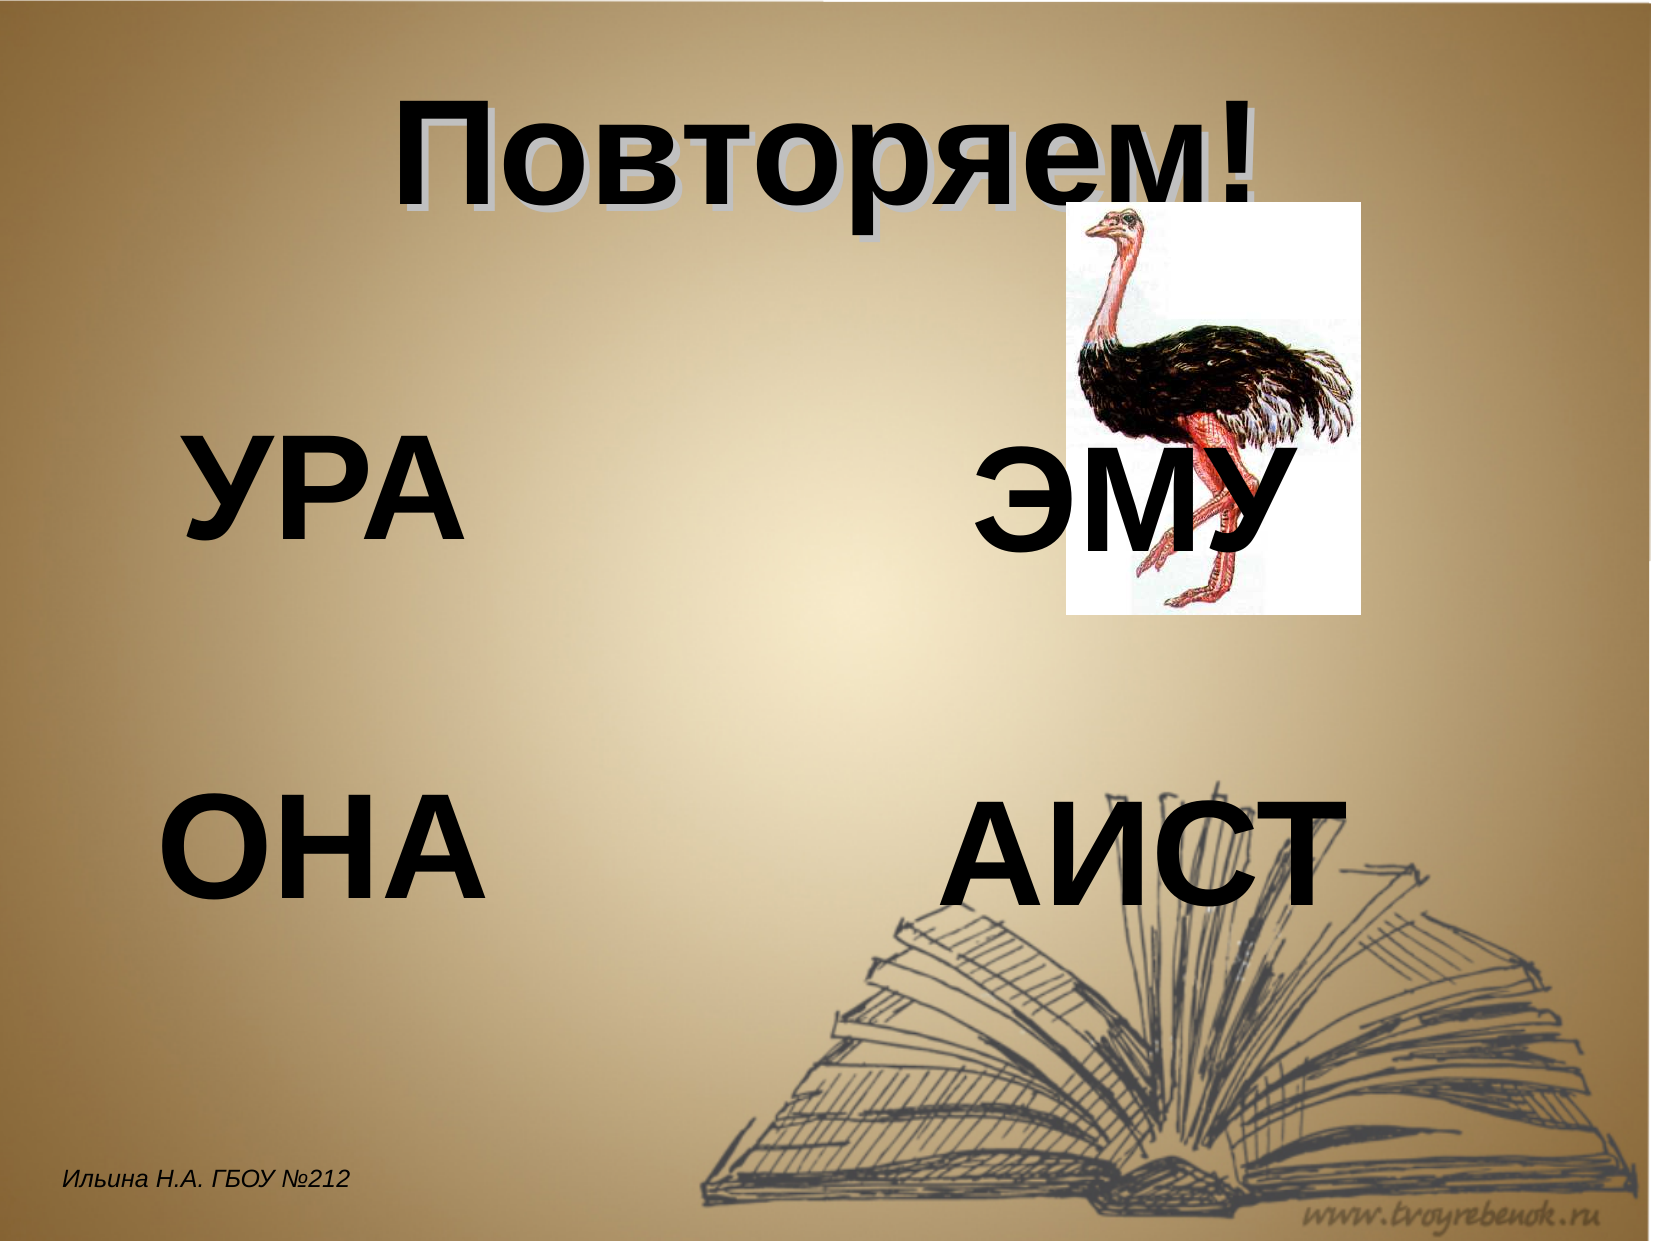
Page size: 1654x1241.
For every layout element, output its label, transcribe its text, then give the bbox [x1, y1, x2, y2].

picture [0, 0, 1651, 1241]
title Повторяем! [82, 49, 1571, 257]
text_box ОНА [141, 755, 591, 939]
text_box ЭМУ [956, 408, 1406, 591]
text_box УРА [165, 396, 615, 579]
text_box Ильина Н.А. ГБОУ №212 [47, 1157, 626, 1201]
text_box АИСТ [921, 762, 1371, 945]
